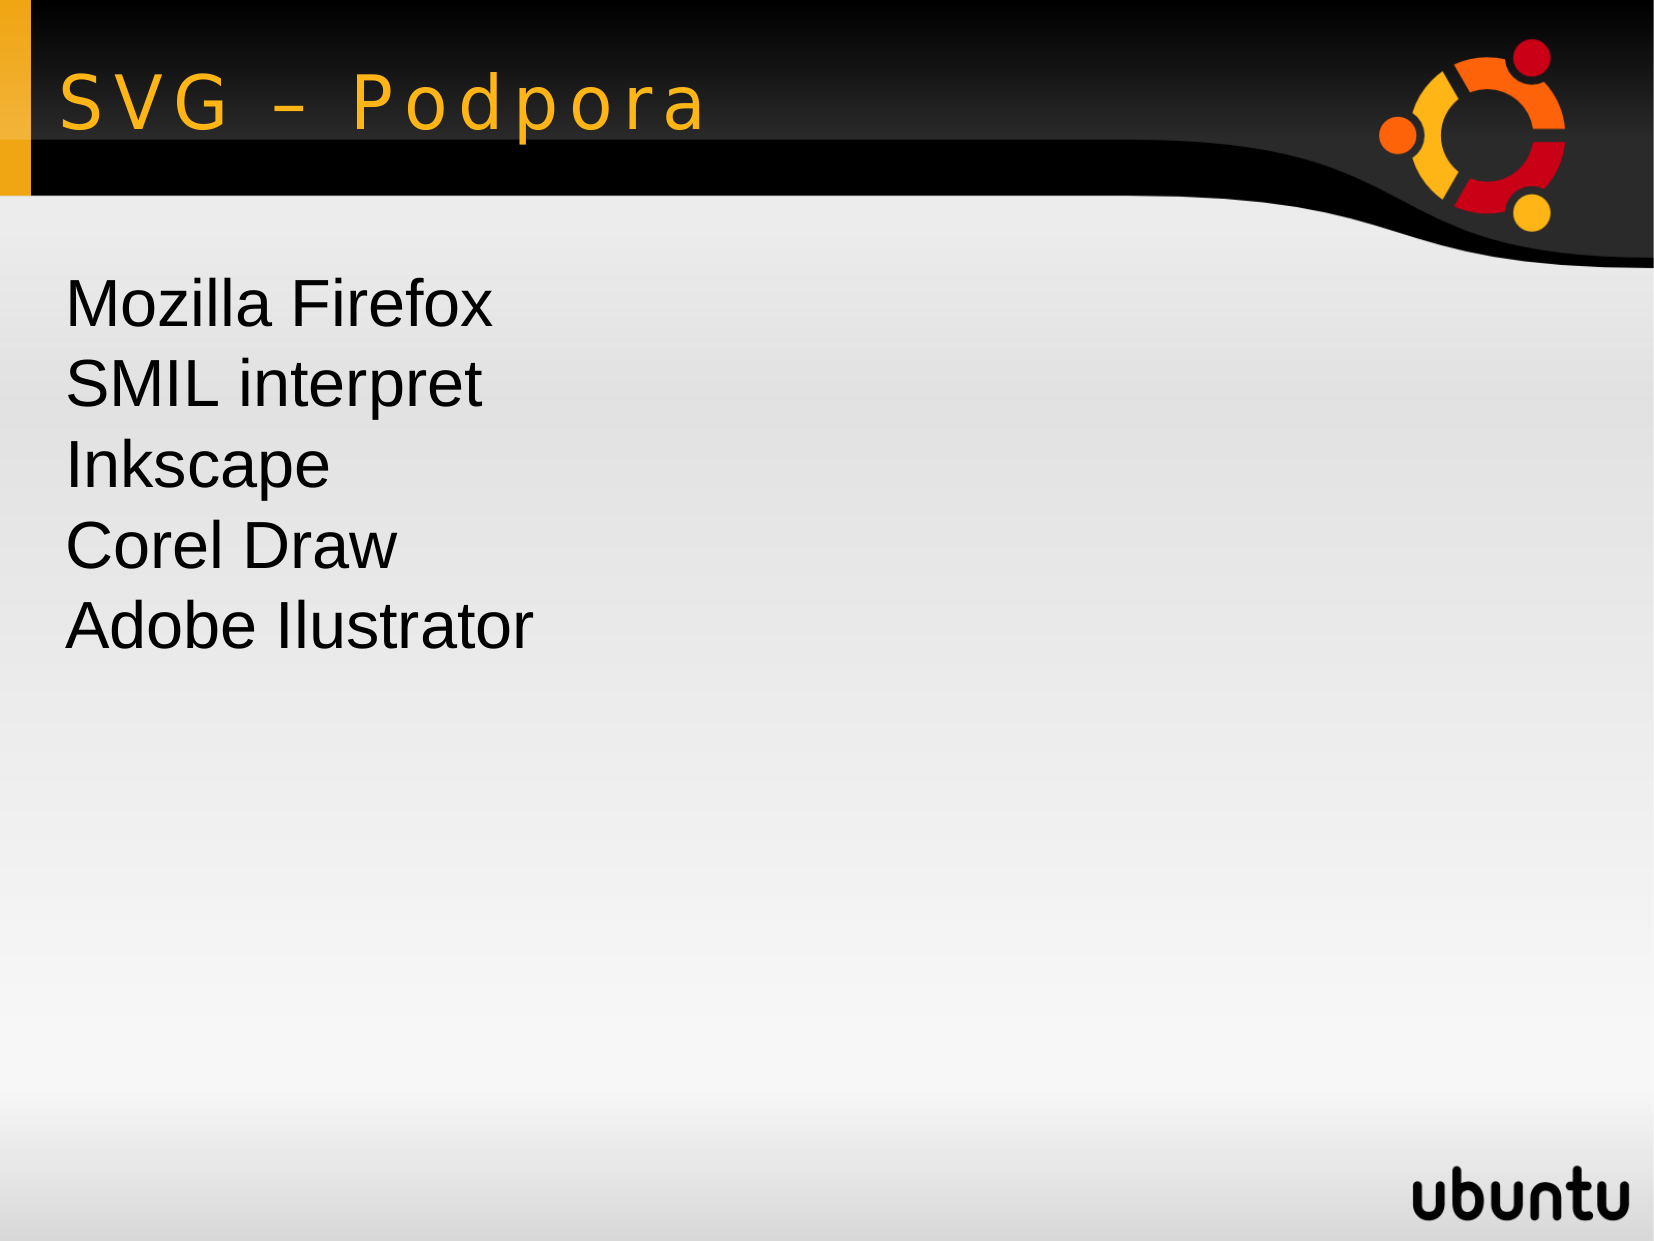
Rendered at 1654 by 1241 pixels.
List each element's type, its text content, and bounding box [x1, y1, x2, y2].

list Mozilla Firefox SMIL interpret Inkscape Corel Draw Adobe Ilustrator [47, 265, 1536, 1085]
picture [0, 0, 1654, 1241]
title SVG – Podpora [59, 29, 1270, 178]
